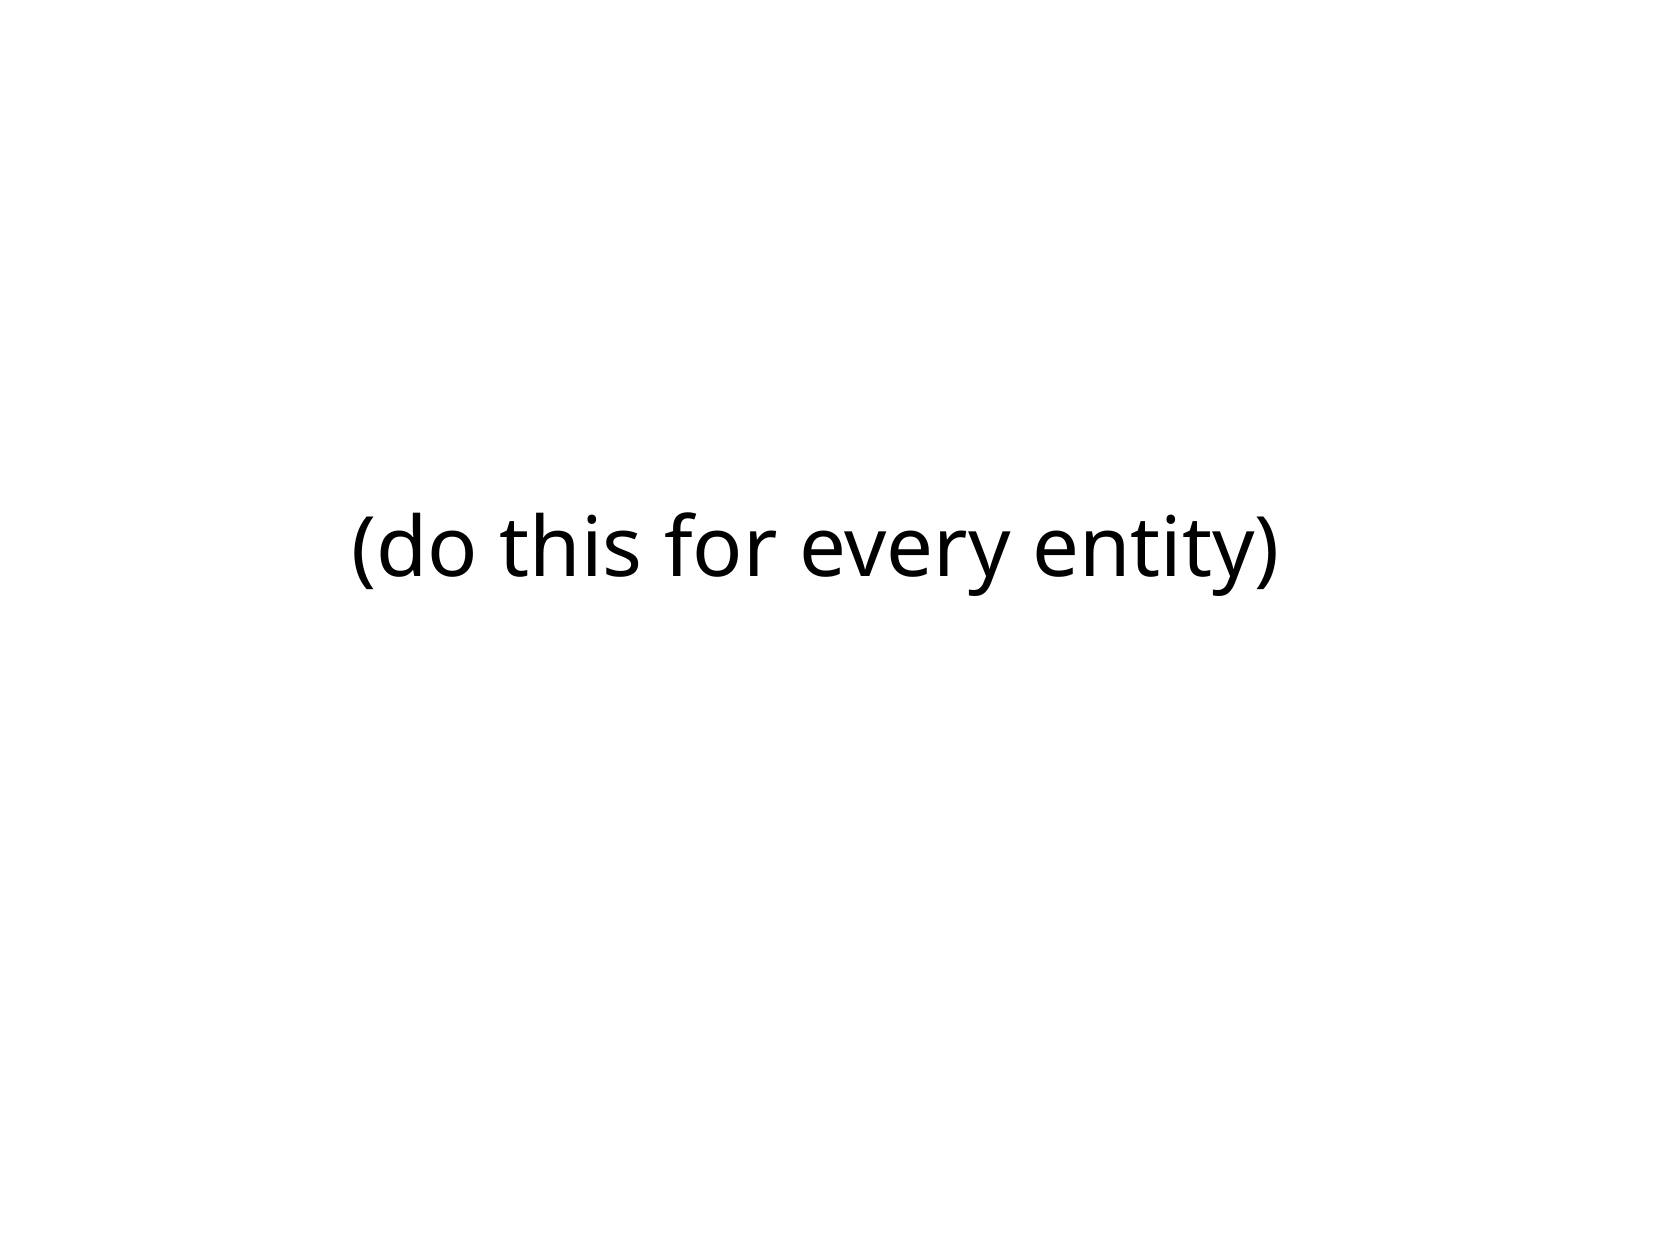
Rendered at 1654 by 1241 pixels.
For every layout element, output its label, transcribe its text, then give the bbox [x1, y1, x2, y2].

subtitle (do this for every entity) [82, 487, 1571, 1094]
